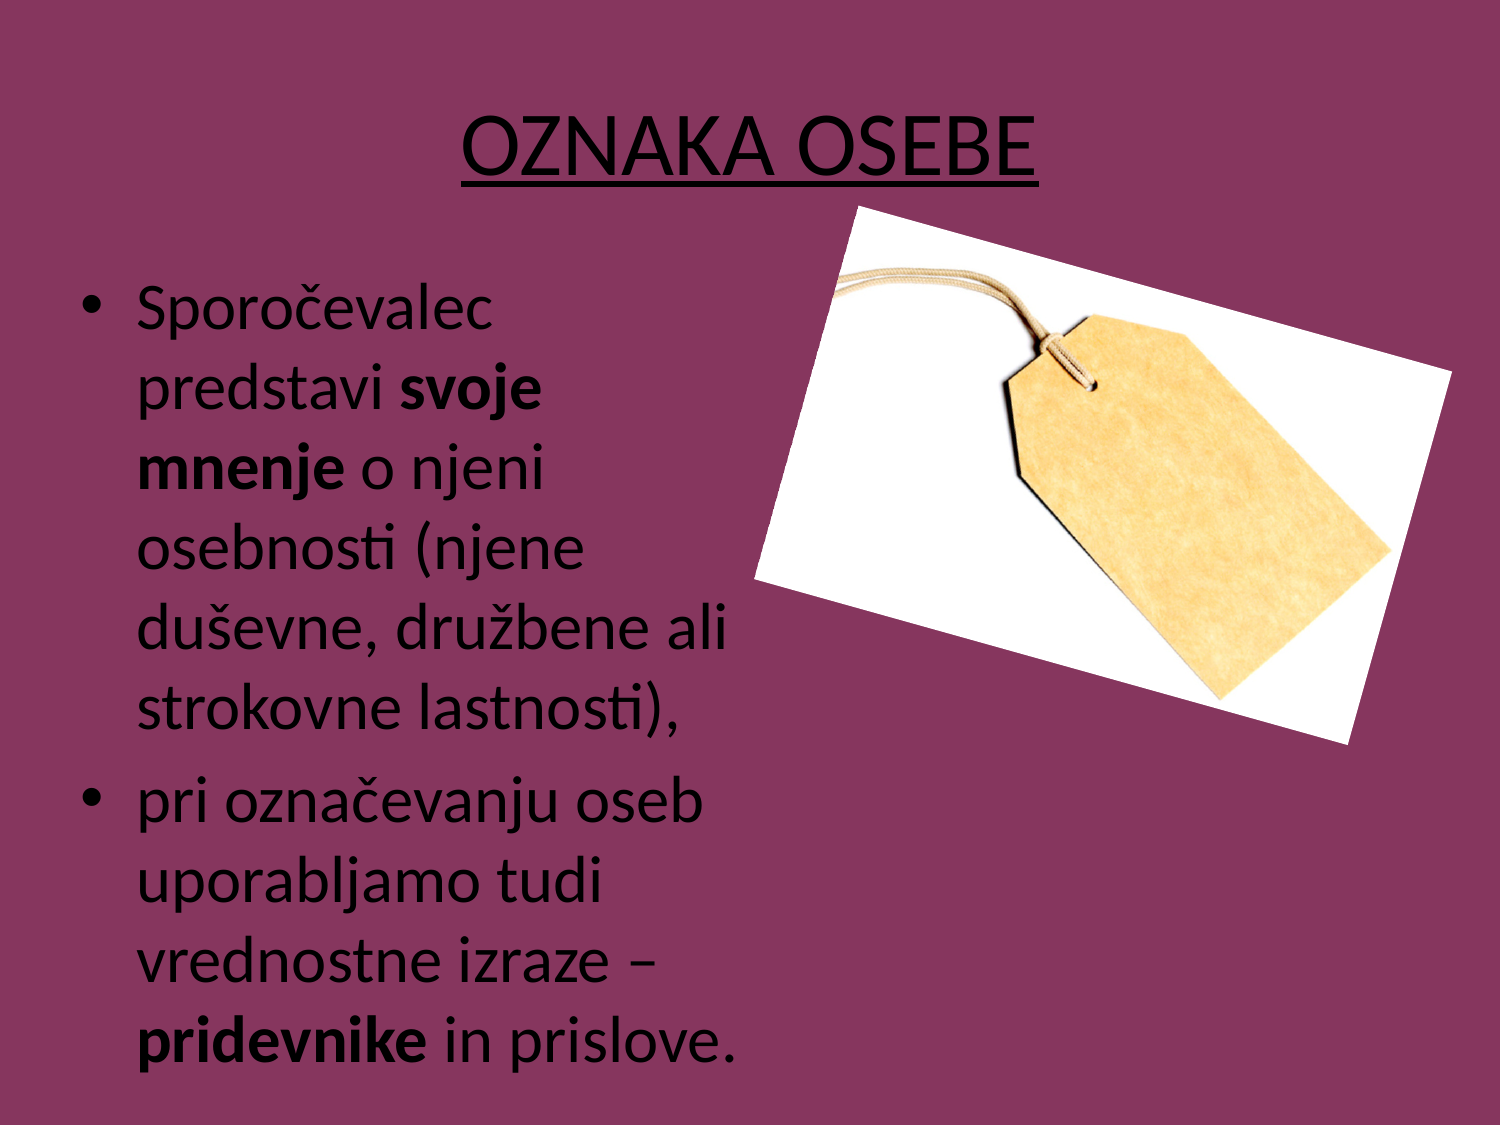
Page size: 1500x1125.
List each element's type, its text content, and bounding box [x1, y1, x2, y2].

picture [753, 205, 1453, 746]
title OZNAKA OSEBE [75, 45, 1425, 233]
list Sporočevalec predstavi svoje mnenje o njeni osebnosti (njene duševne, družbene ali strokovne lastnosti), pri označevanju oseb uporabljamo tudi vrednostne izraze – pridevnike in prislove. [64, 255, 762, 1094]
